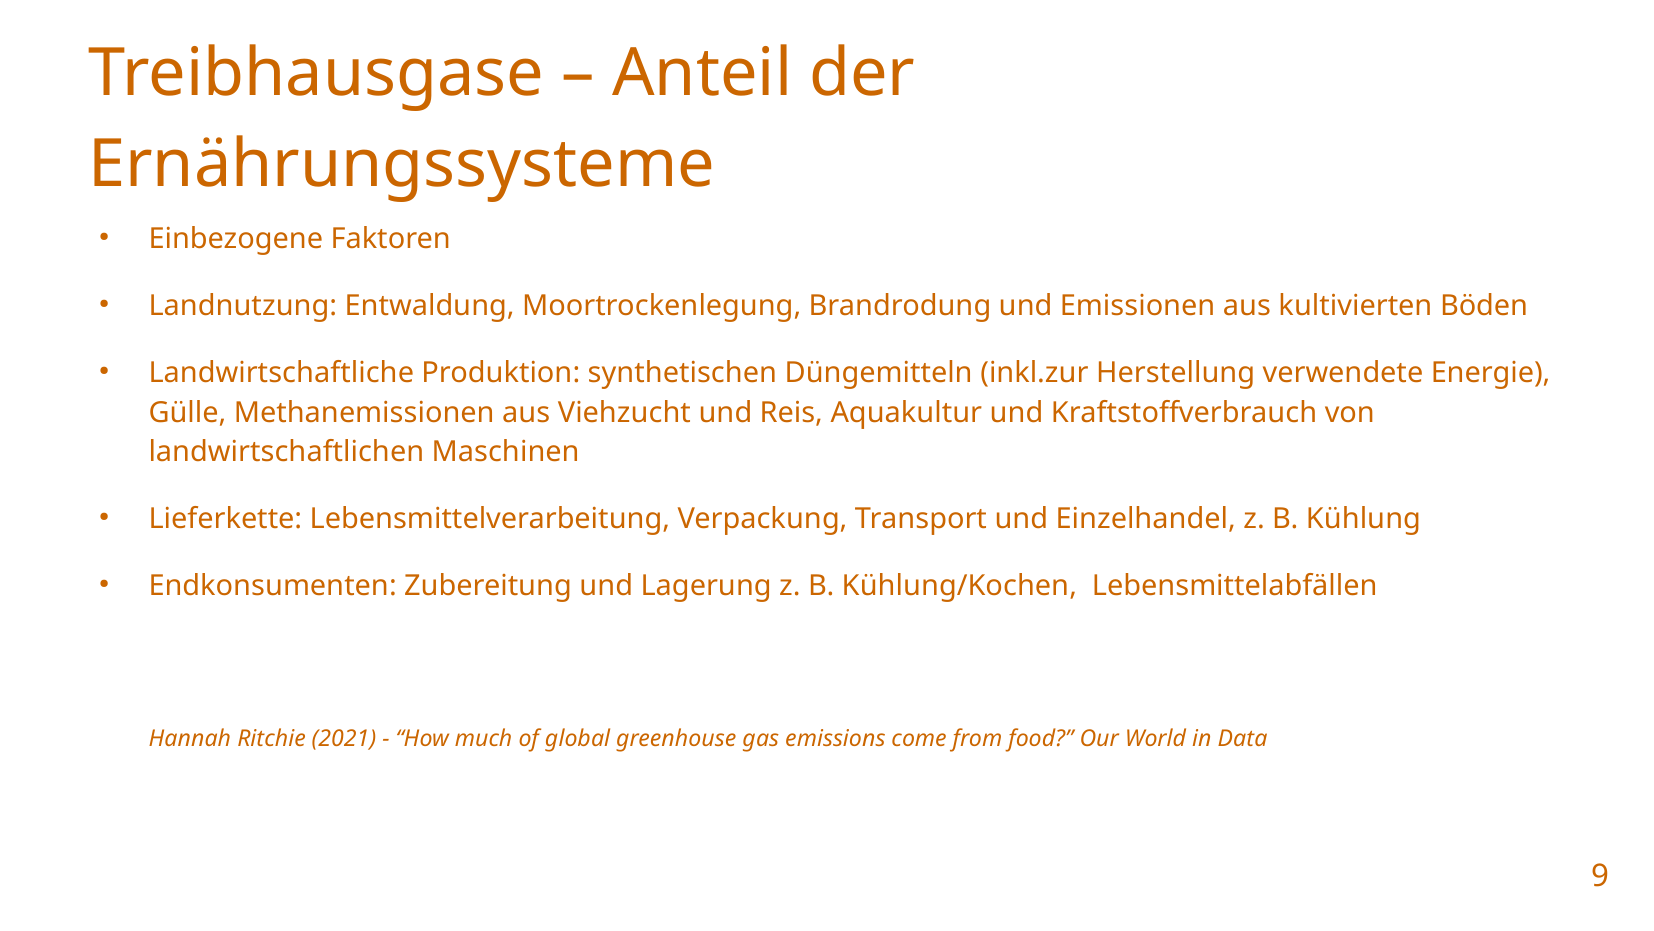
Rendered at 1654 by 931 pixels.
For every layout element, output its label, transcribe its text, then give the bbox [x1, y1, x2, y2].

list Einbezogene Faktoren Landnutzung: Entwaldung, Moortrockenlegung, Brandrodung und Emissionen aus kultivierten Böden Landwirtschaftliche Produktion: synthetischen Düngemitteln (inkl.zur Herstellung verwendete Energie), Gülle, Methanemissionen aus Viehzucht und Reis, Aquakultur und Kraftstoffverbrauch von landwirtschaftlichen Maschinen Lieferkette: Lebensmittelverarbeitung, Verpackung, Transport und Einzelhandel, z. B. Kühlung Endkonsumenten: Zubereitung und Lagerung z. B. Kühlung/Kochen, Lebensmittelabfällen Hannah Ritchie (2021) - “How much of global greenhouse gas emissions come from food?” Our World in Data [82, 217, 1571, 758]
title Treibhausgase – Anteil der Ernährungssysteme [88, 37, 1489, 193]
